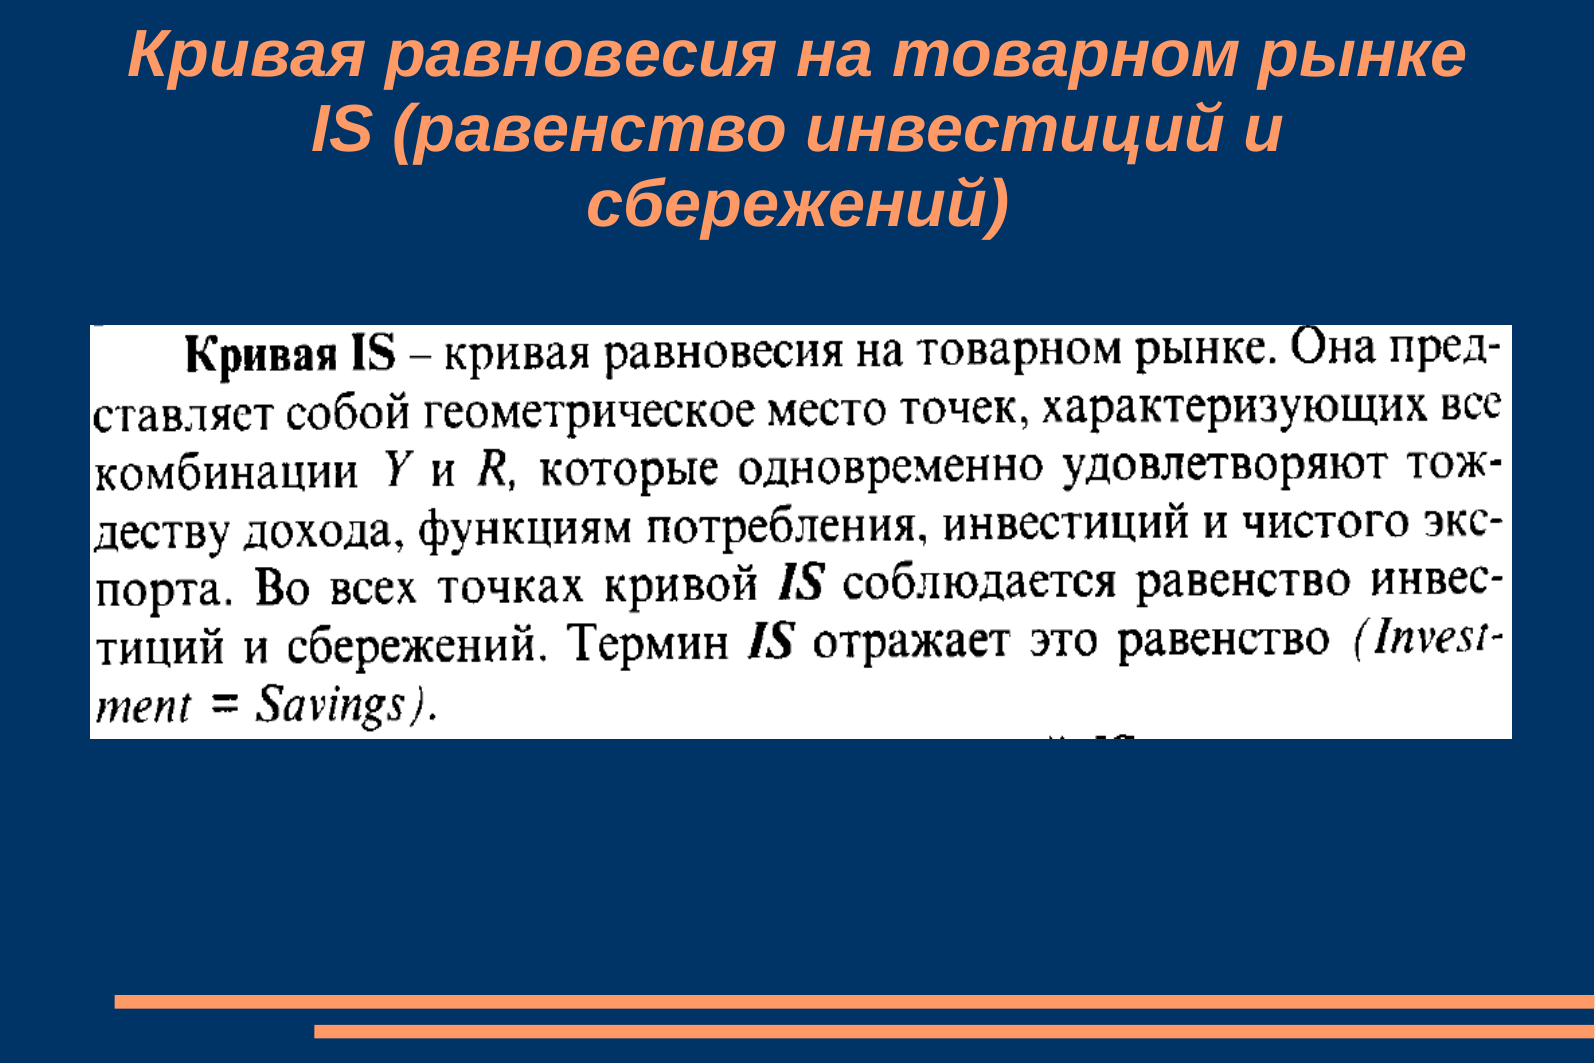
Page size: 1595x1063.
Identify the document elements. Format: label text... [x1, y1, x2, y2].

picture [90, 325, 1512, 739]
title Кривая равновесия на товарном рынке IS (равенство инвестиций и сбережений) [117, 16, 1479, 241]
